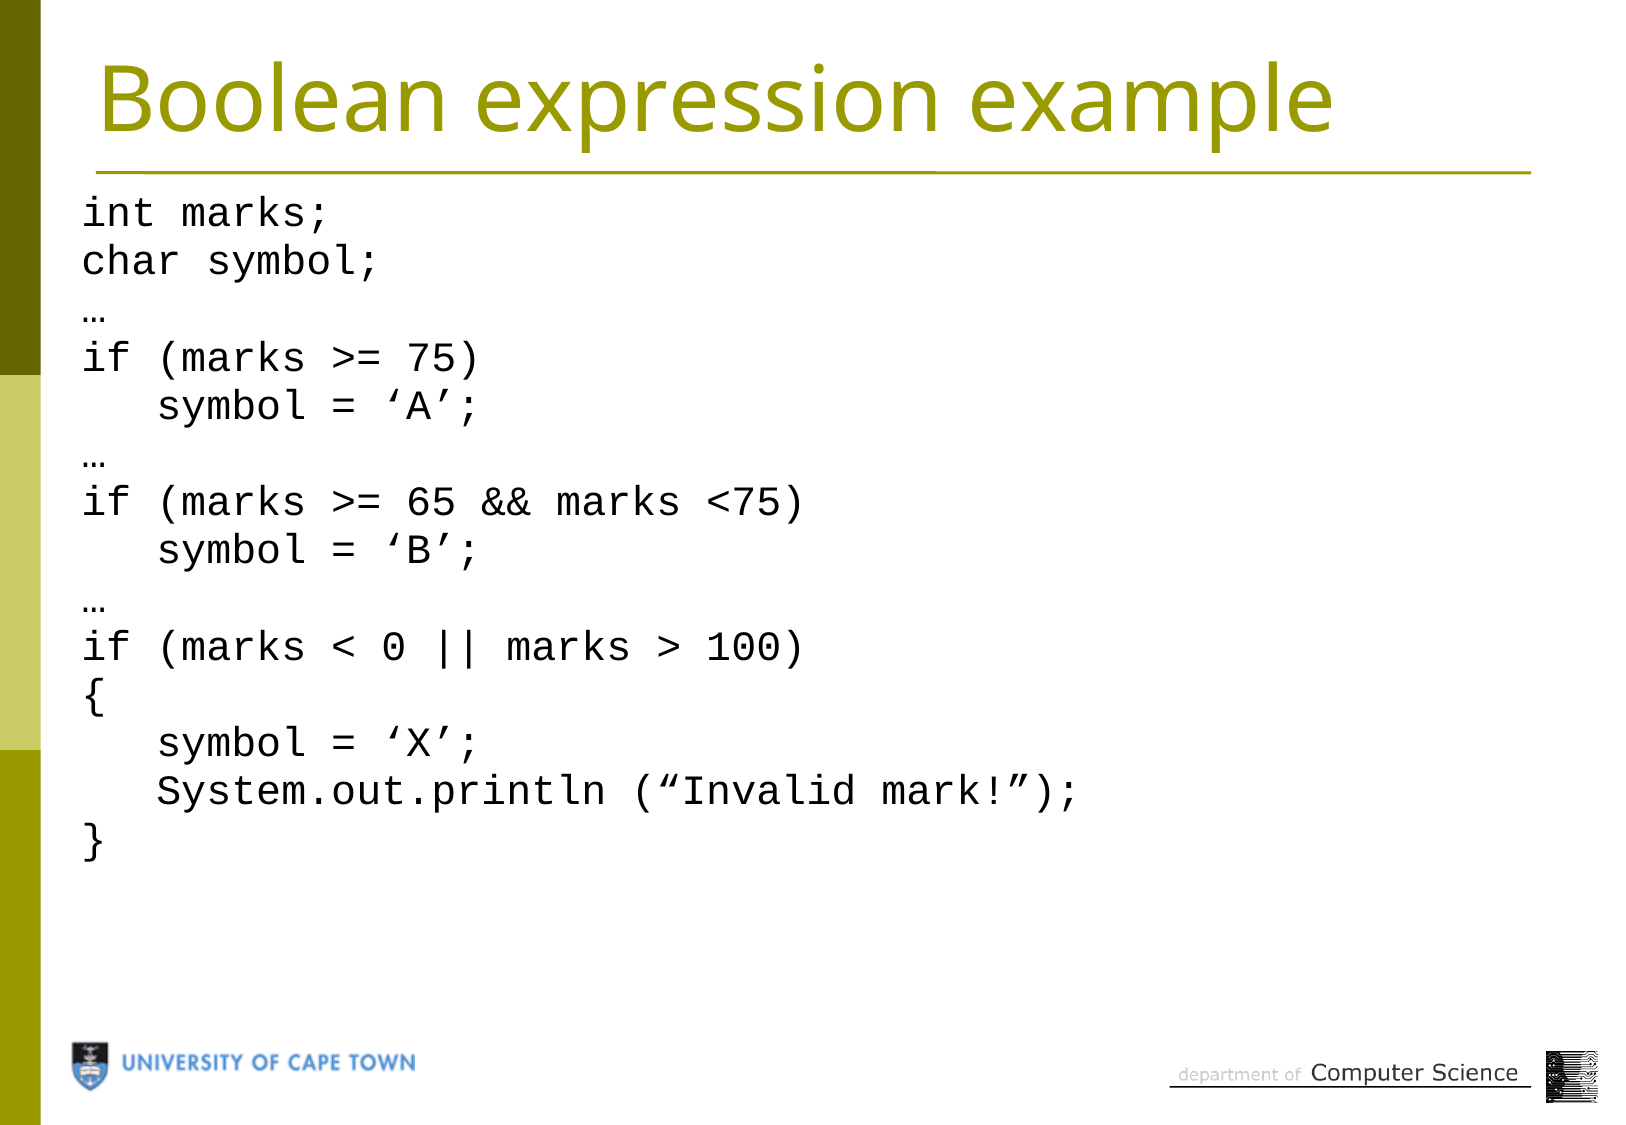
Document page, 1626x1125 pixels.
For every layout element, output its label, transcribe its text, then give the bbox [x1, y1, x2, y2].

list int marks; char symbol; … if (marks >= 75) symbol = ‘A’; … if (marks >= 65 && marks <75) symbol = ‘B’; … if (marks < 0 || marks > 100) { symbol = ‘X’; System.out.println (“Invalid mark!”); } [81, 196, 1543, 1005]
picture [1169, 1043, 1532, 1091]
picture [1546, 1051, 1598, 1103]
picture [61, 1024, 415, 1103]
title Boolean expression example [81, 21, 1543, 180]
